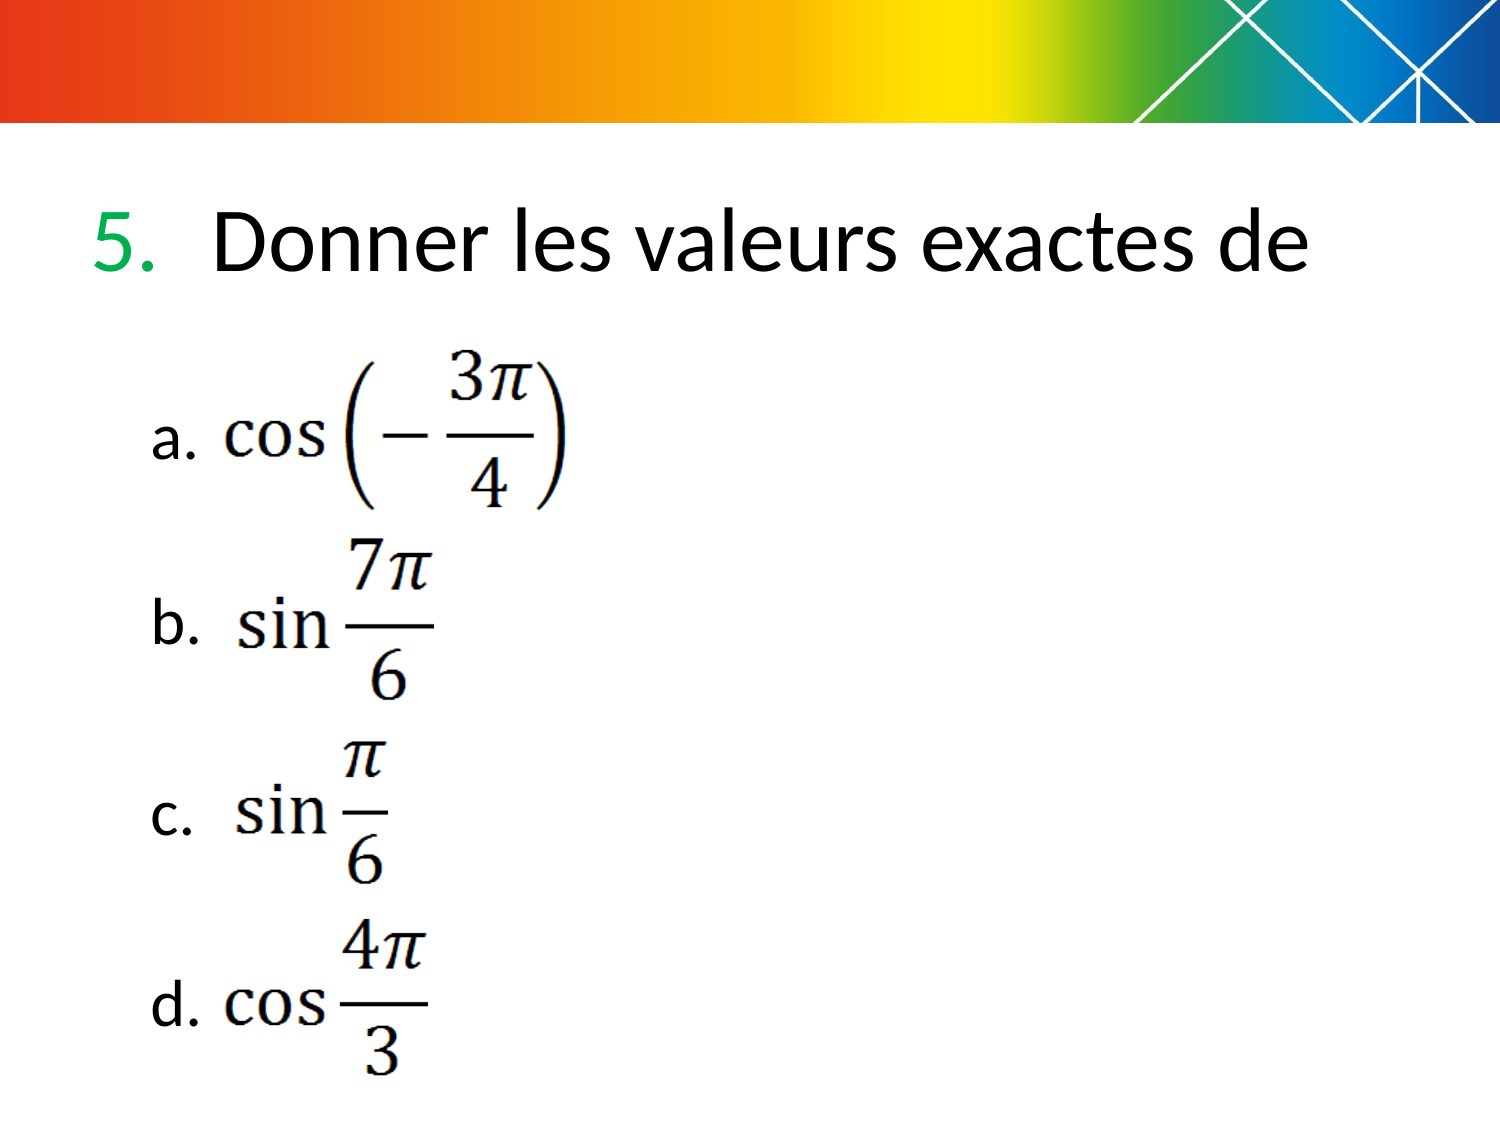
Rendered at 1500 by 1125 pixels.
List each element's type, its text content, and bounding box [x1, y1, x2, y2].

picture [236, 527, 434, 715]
picture [1340, 0, 1500, 123]
picture [222, 339, 572, 525]
title Donner les valeurs exactes de [75, 163, 1426, 305]
picture [234, 732, 388, 900]
picture [222, 908, 428, 1090]
text_box a. b. c. d. [135, 385, 821, 1049]
picture [0, 0, 1359, 123]
